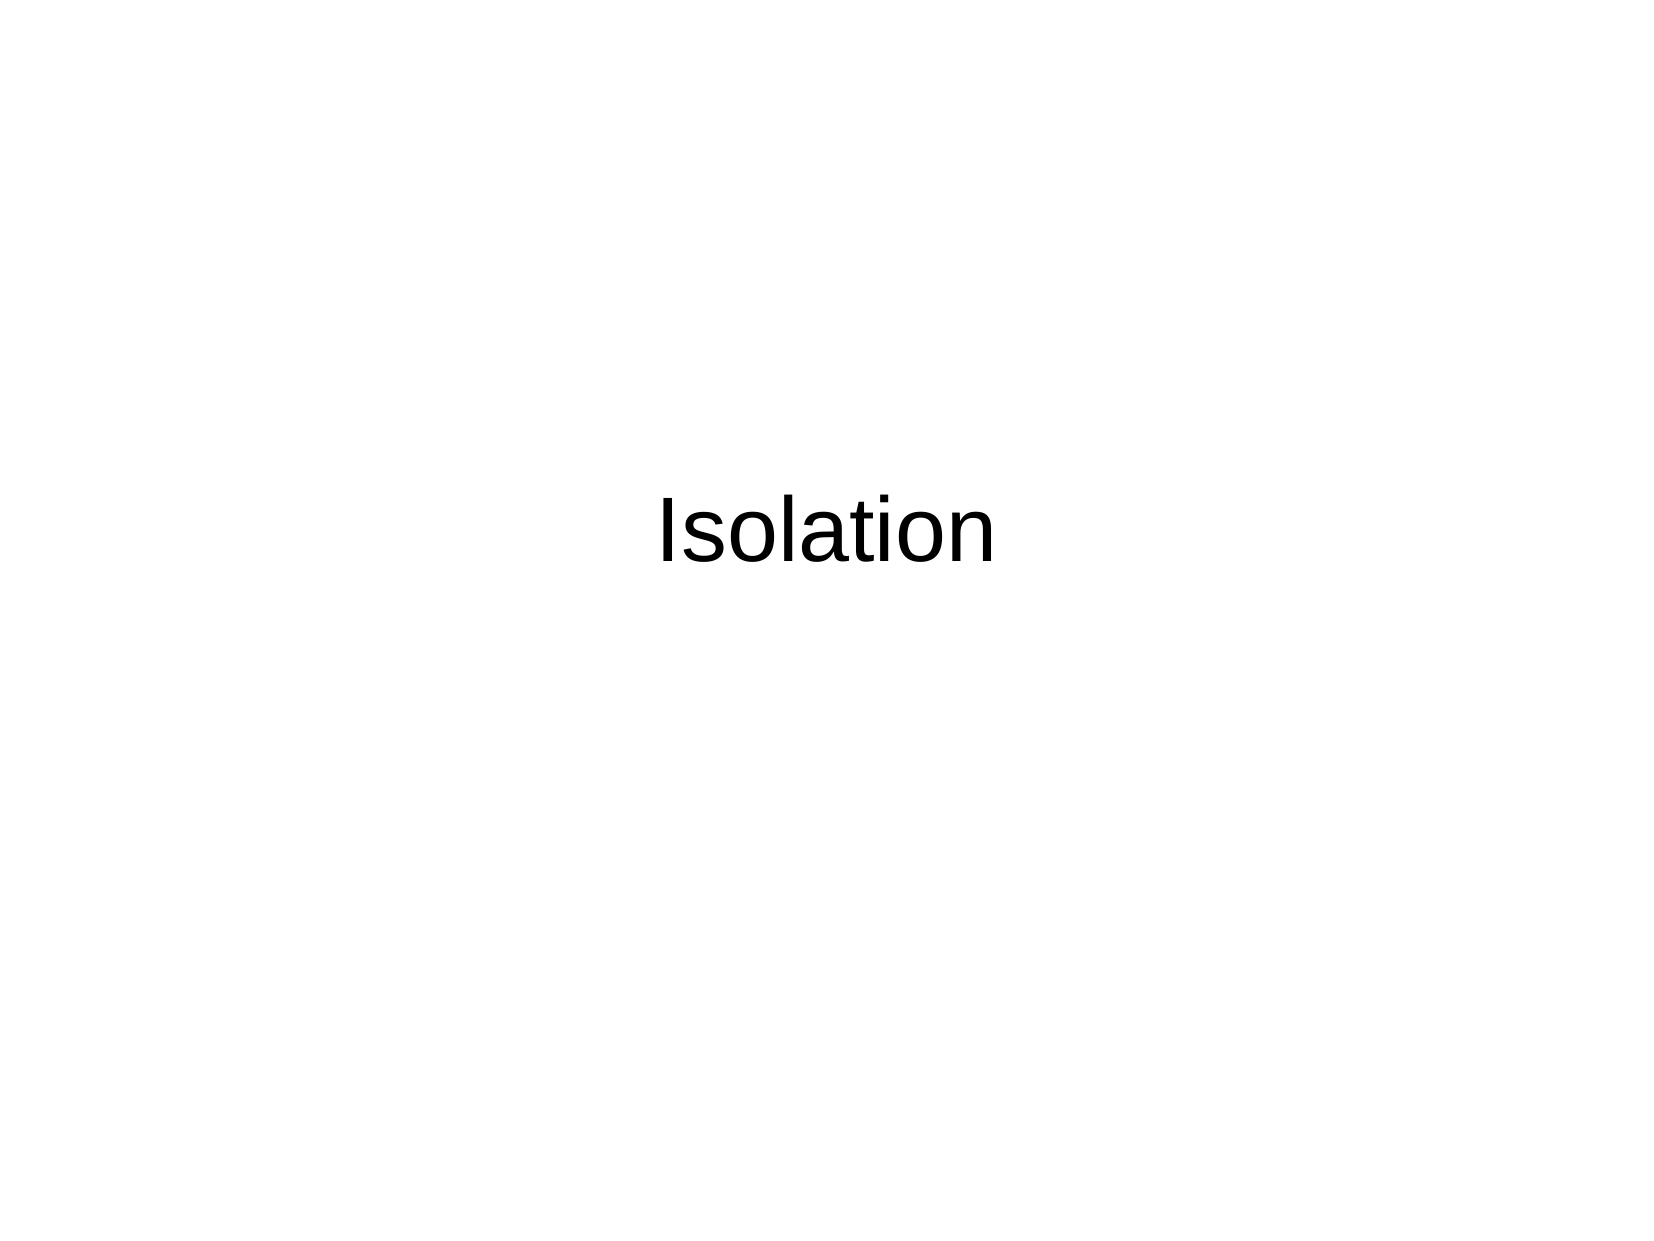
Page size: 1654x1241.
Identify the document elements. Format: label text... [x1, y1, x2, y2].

subtitle Isolation [82, 49, 1571, 1010]
